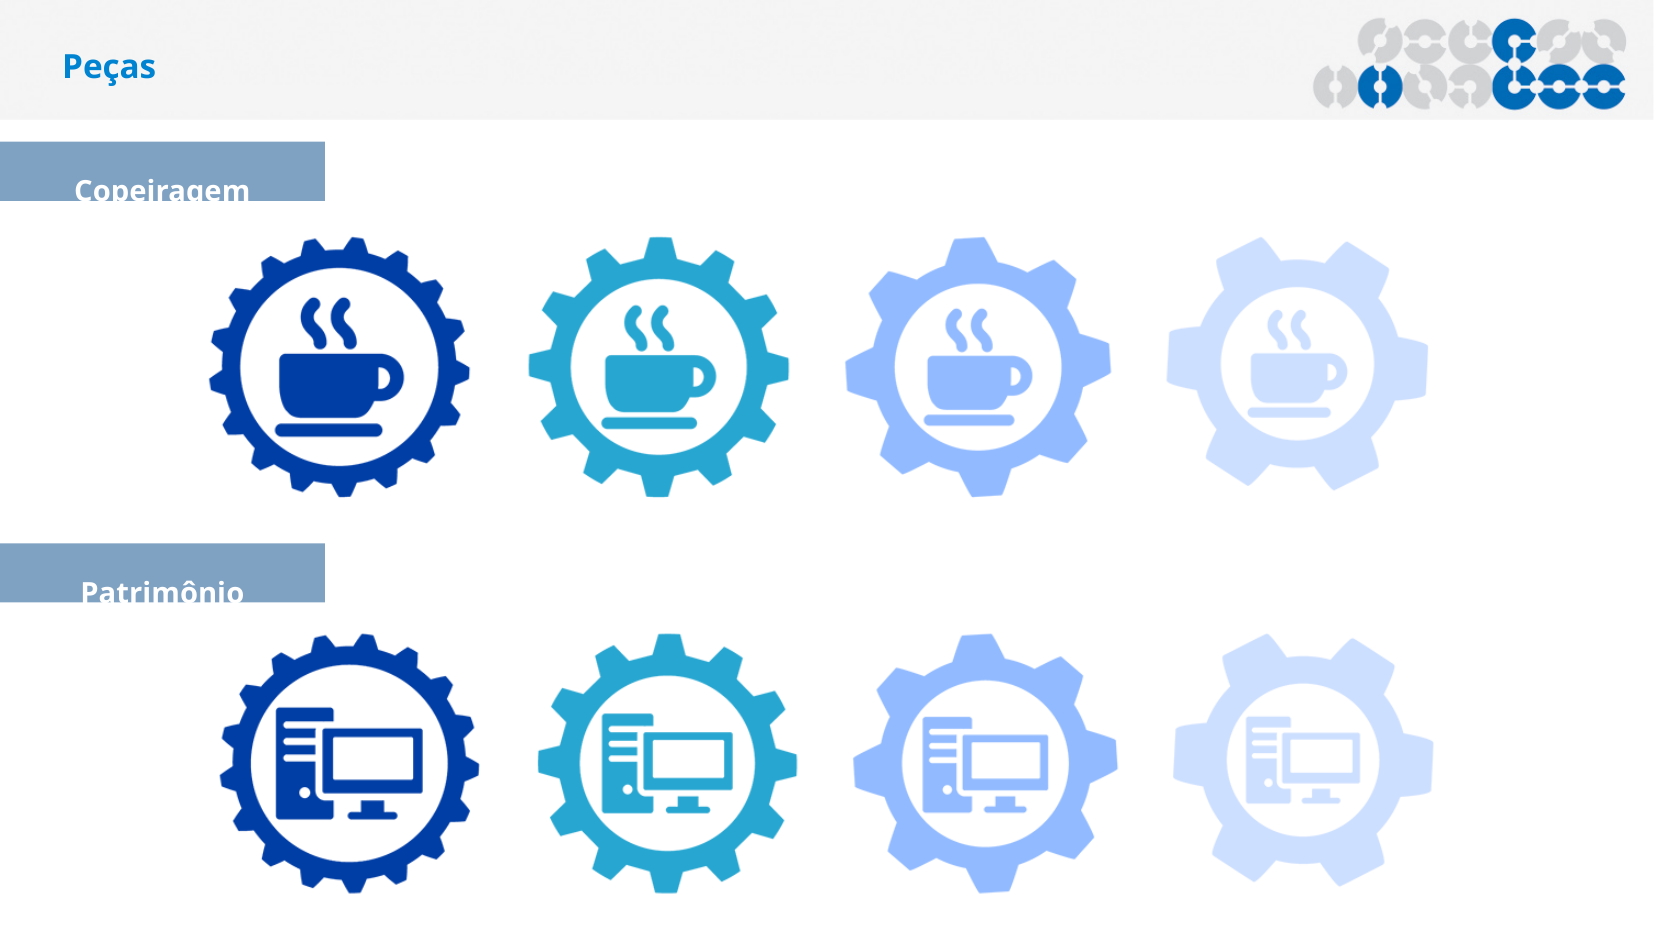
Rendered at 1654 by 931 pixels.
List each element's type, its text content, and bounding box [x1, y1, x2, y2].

picture [0, 0, 1654, 931]
text_box Peças [47, 35, 1300, 102]
text_box Copeiragem [0, 143, 325, 198]
text_box Patrimônio [0, 544, 325, 600]
